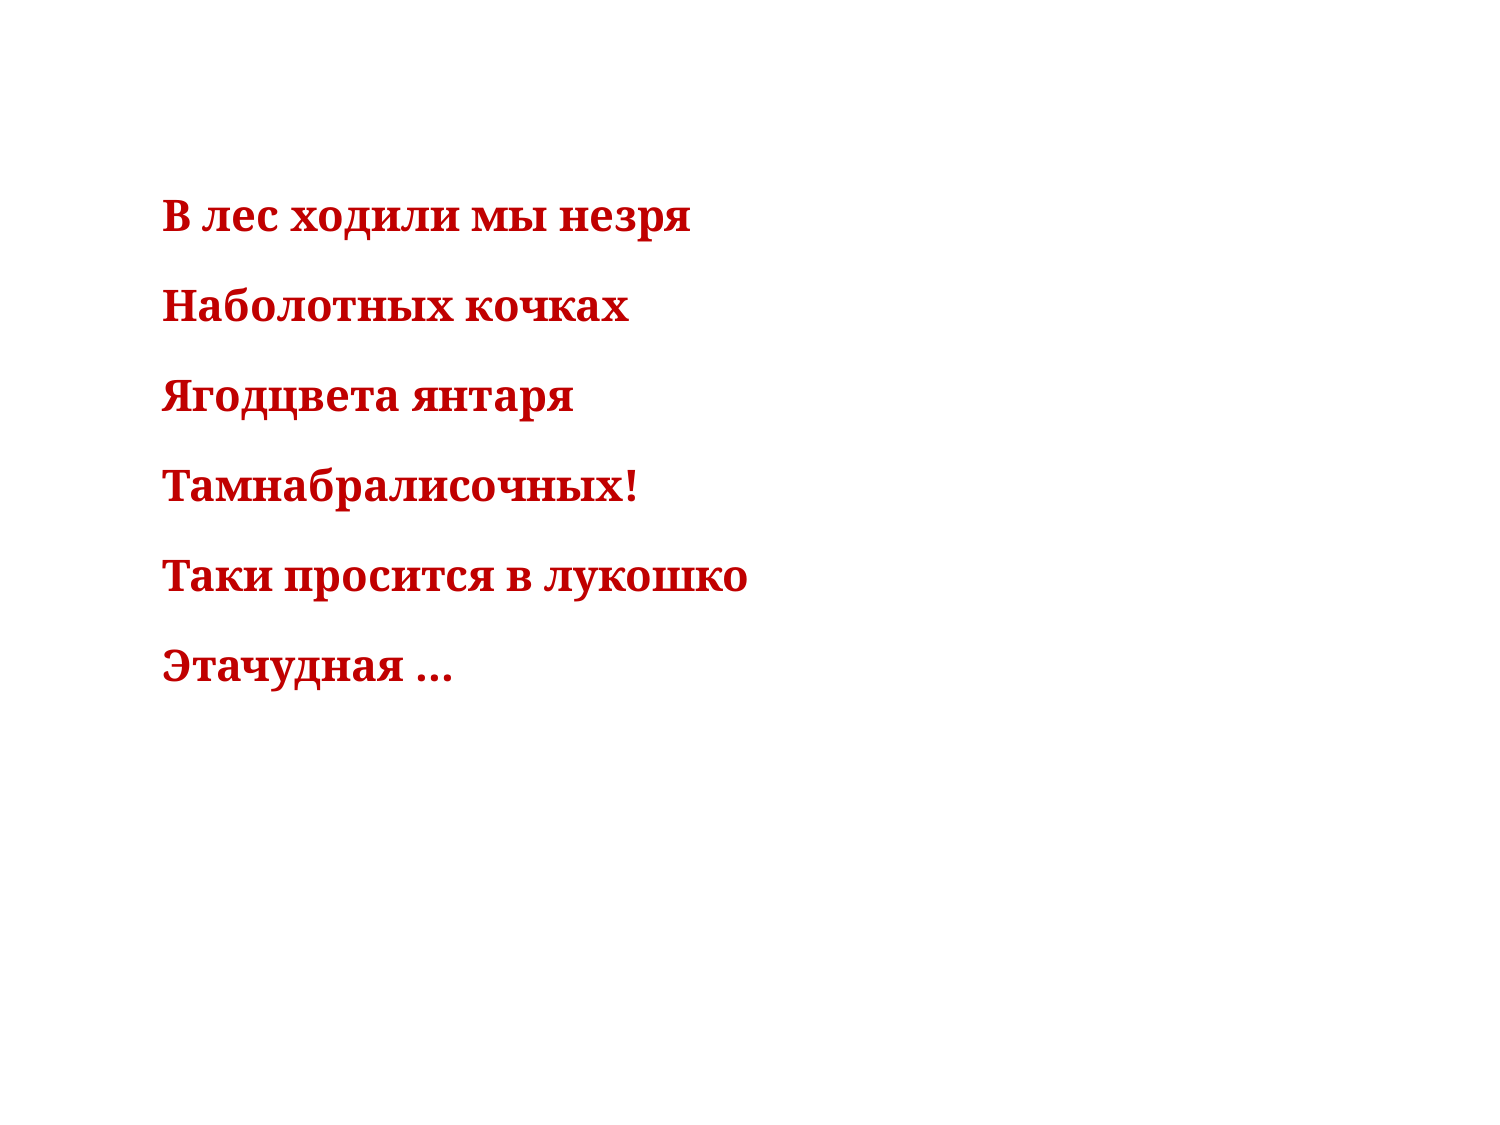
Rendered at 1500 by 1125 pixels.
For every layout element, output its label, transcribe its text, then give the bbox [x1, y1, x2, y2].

text_box В лес ходили мы незря Наболотных кочках Ягодцвета янтаря Тамнабралисочных! Таки просится в лукошко Этачудная ... [147, 149, 1353, 774]
